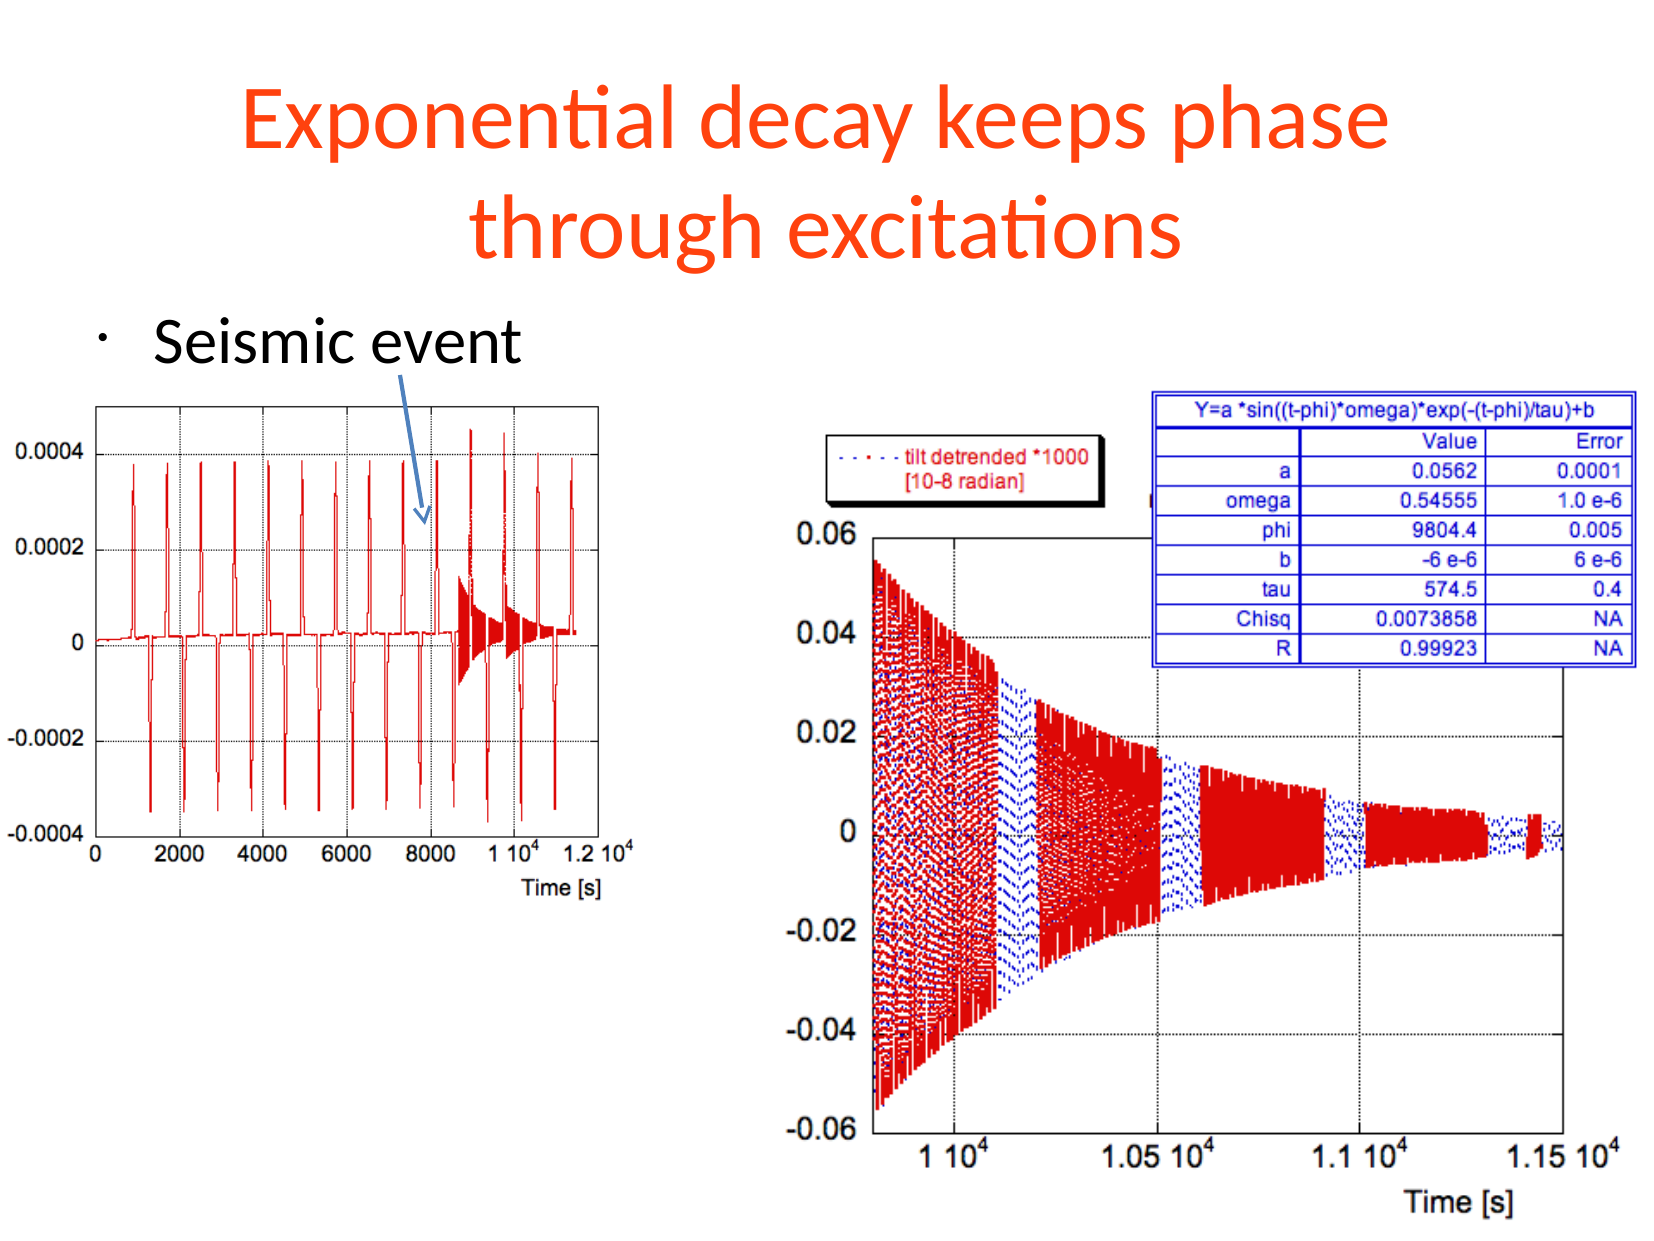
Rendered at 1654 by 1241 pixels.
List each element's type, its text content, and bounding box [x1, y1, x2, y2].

picture [757, 381, 1654, 1241]
title Exponential decay keeps phase through excitations [82, 49, 1571, 257]
picture [0, 371, 82, 917]
list Seismic event [82, 289, 1571, 1241]
